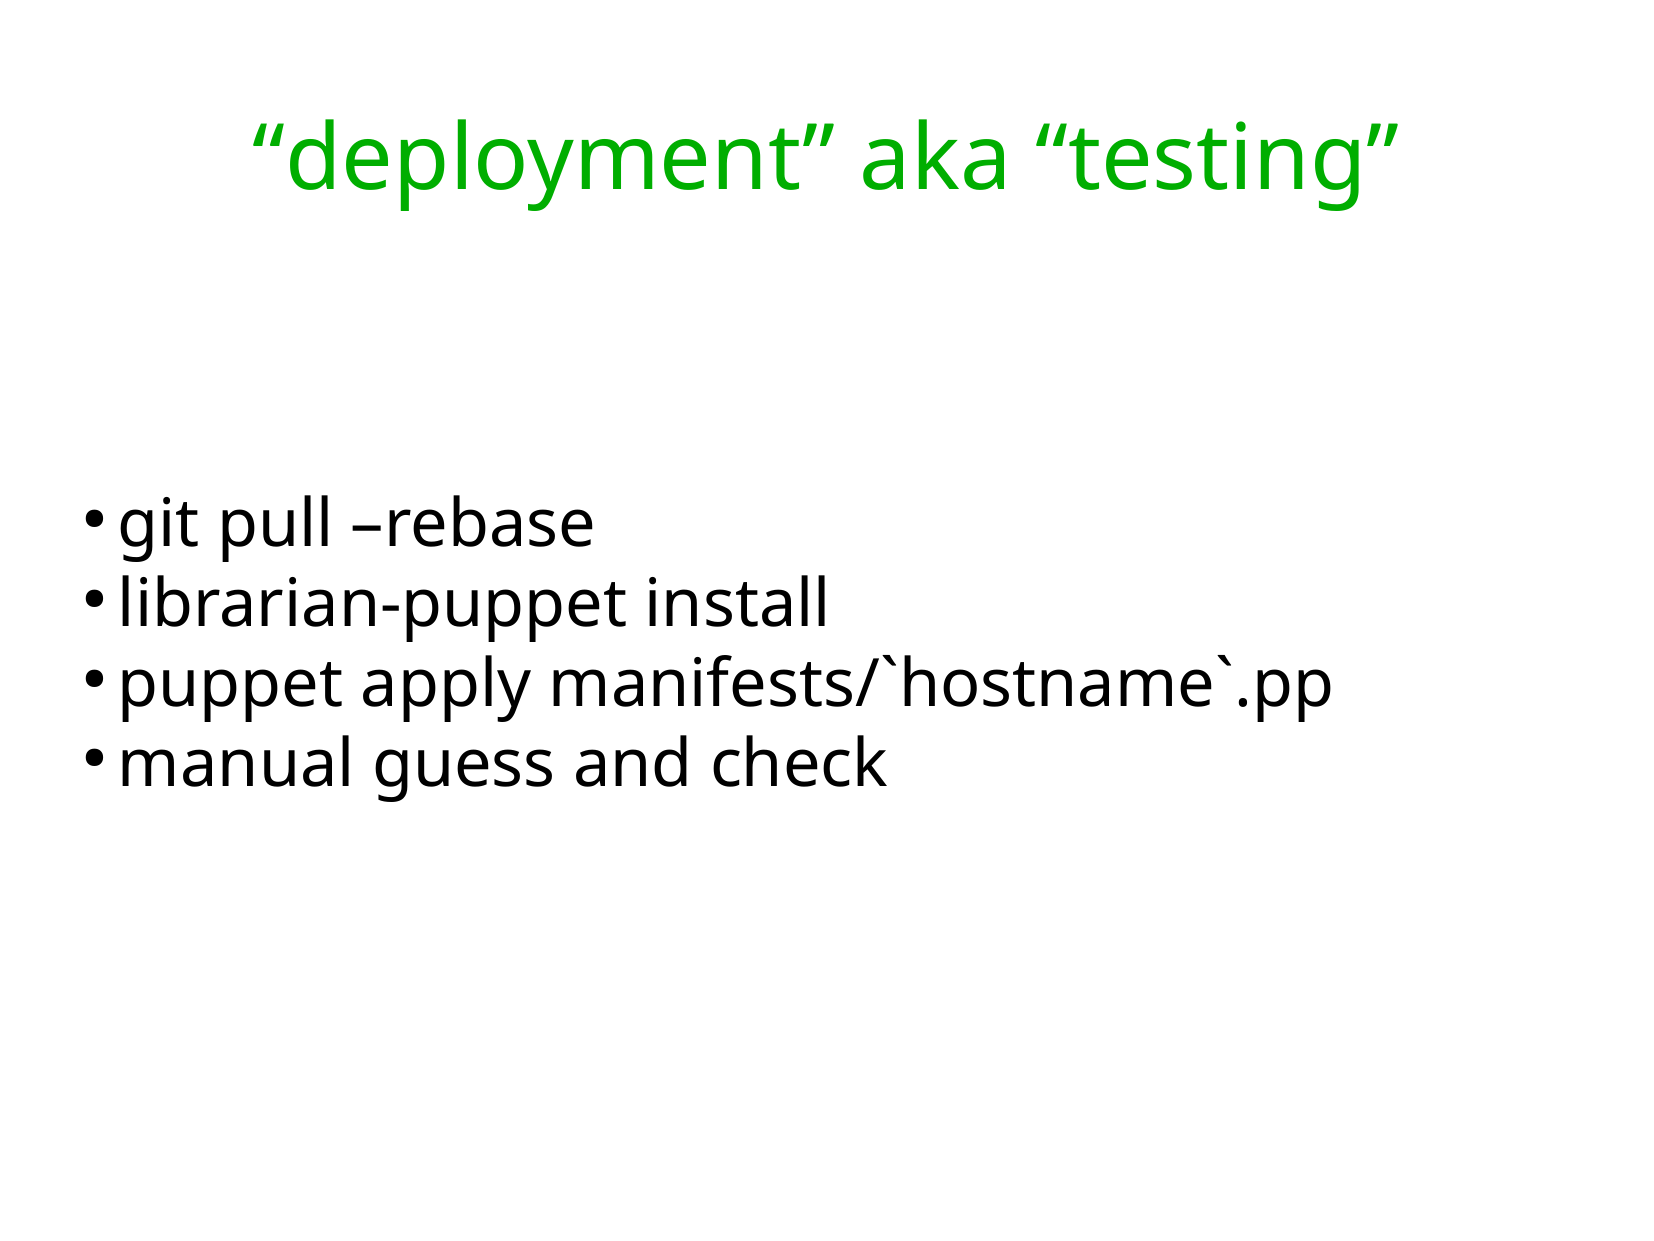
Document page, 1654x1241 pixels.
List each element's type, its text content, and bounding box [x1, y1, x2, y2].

text_box git pull –rebase librarian-puppet install puppet apply manifests/`hostname`.pp manual guess and check [82, 480, 1635, 931]
text_box “deployment” aka “testing” [82, 49, 1571, 257]
